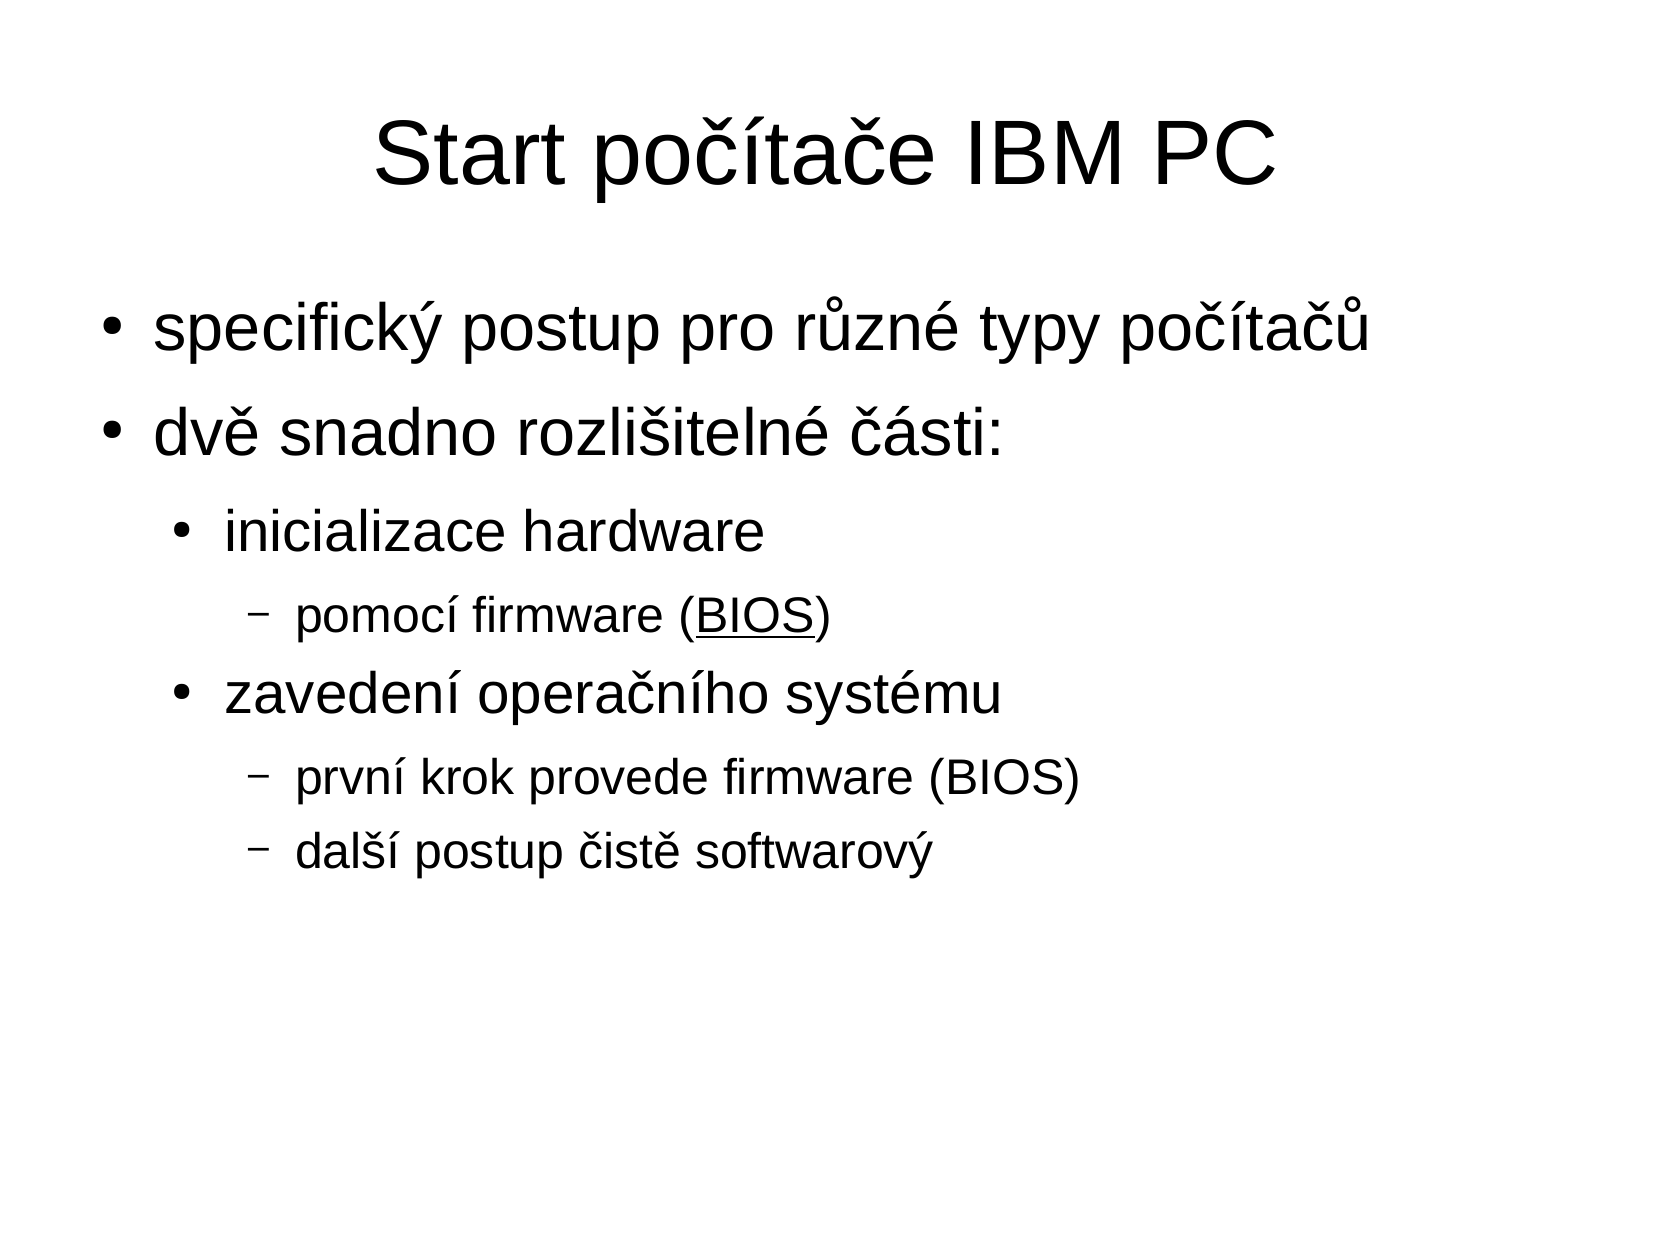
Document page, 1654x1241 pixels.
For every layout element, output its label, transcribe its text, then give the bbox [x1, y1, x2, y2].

title Start počítače IBM PC [82, 56, 1571, 250]
list specifický postup pro různé typy počítačů dvě snadno rozlišitelné části: inicializace hardware pomocí firmware (BIOS) zavedení operačního systému první krok provede firmware (BIOS) další postup čistě softwarový [82, 290, 1571, 1094]
